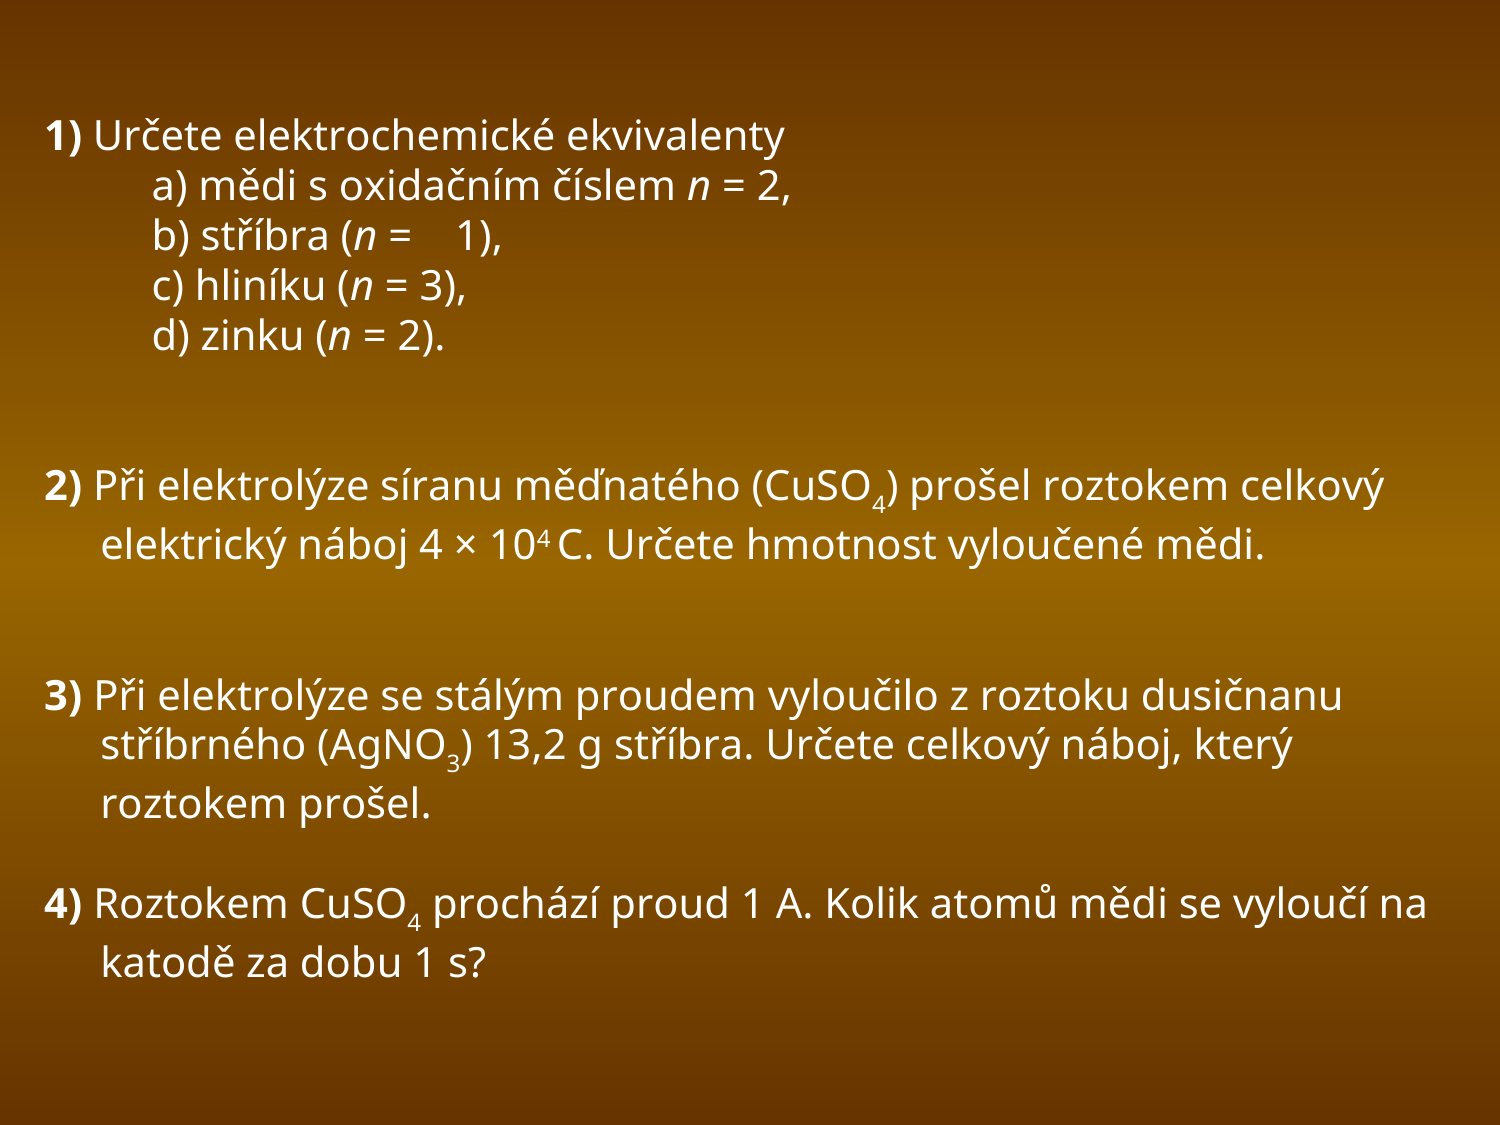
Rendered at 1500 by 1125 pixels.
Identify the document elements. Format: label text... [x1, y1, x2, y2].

text_box 1) Určete elektrochemické ekvivalenty a) mědi s oxidačním číslem n = 2, b) stříbra (n = 1), c) hliníku (n = 3), d) zinku (n = 2). 2) Při elektrolýze síranu měďnatého (CuSO4) prošel roztokem celkový elektrický náboj 4 × 104 C. Určete hmotnost vyloučené mědi. 3) Při elektrolýze se stálým proudem vyloučilo z roztoku dusičnanu stříbrného (AgNO3) 13,2 g stříbra. Určete celkový náboj, který roztokem prošel. 4) Roztokem CuSO4 prochází proud 1 A. Kolik atomů mědi se vyloučí na katodě za dobu 1 s? [29, 101, 1447, 994]
